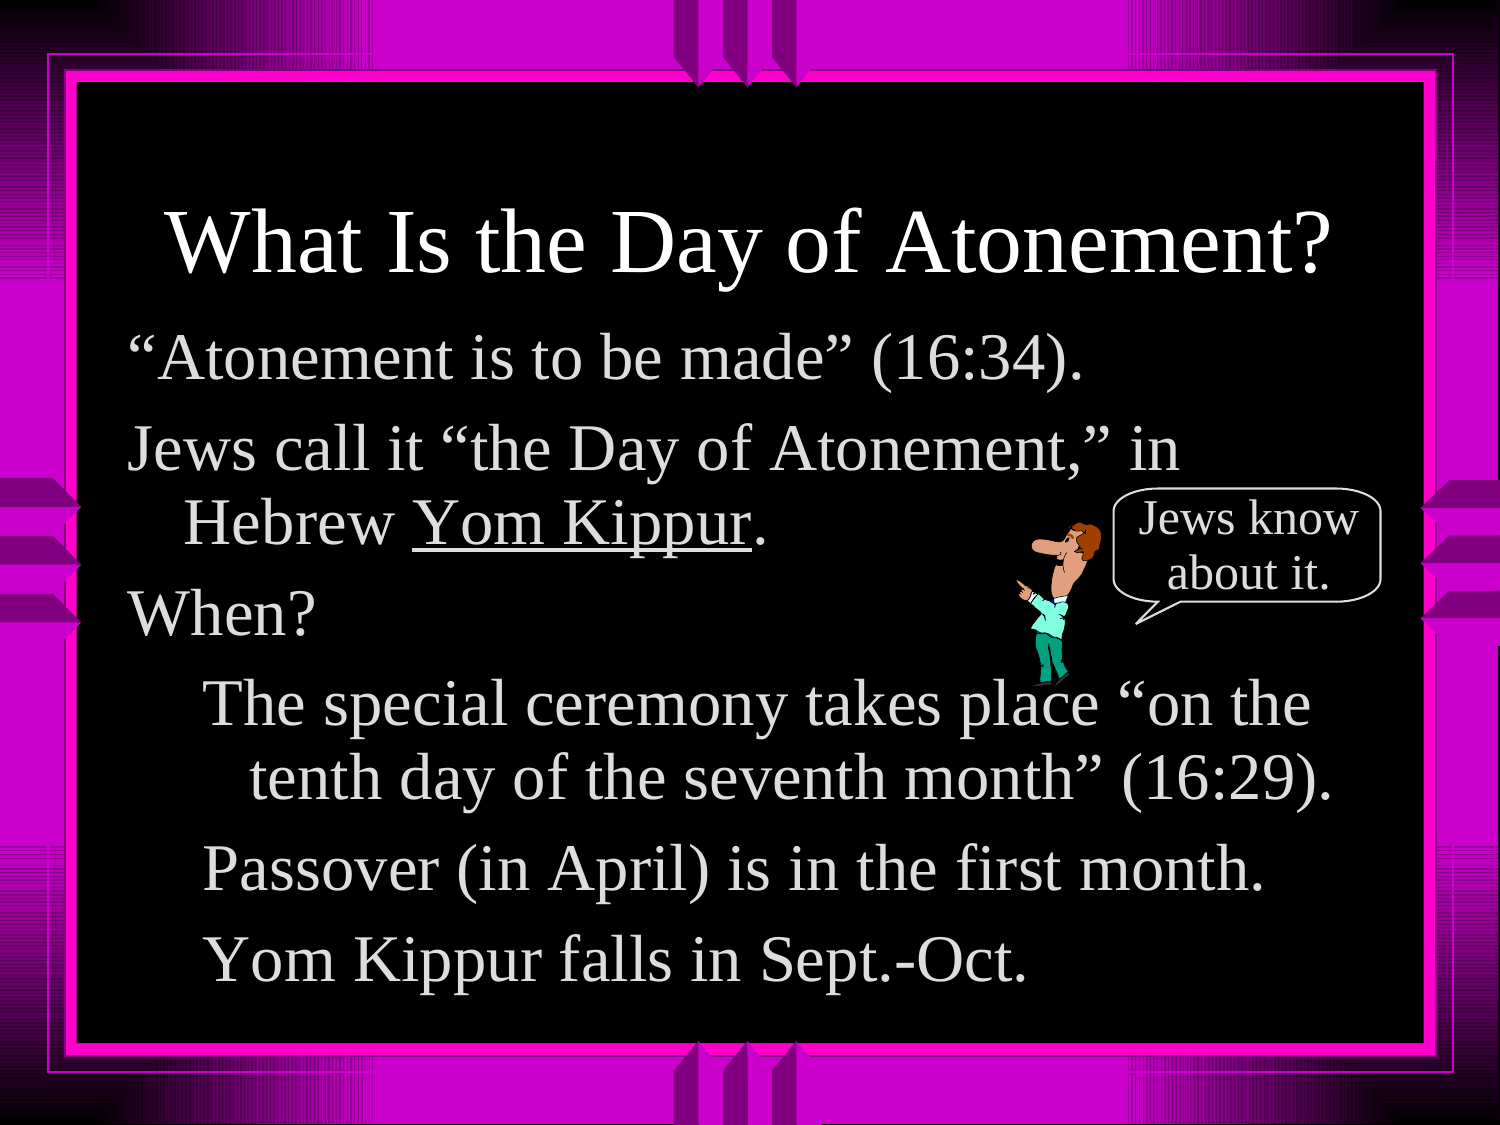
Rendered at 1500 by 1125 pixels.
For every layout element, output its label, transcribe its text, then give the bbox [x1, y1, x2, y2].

text_box Jews know about it. [1113, 488, 1381, 624]
list “Atonement is to be made” (16:34). Jews call it “the Day of Atonement,” in Hebrew Yom Kippur. When? The special ceremony takes place “on the tenth day of the seventh month” (16:29). Passover (in April) is in the first month. Yom Kippur falls in Sept.-Oct. [112, 312, 1388, 1051]
chart [1015, 521, 1103, 688]
title What Is the Day of Atonement? [52, 112, 1448, 300]
